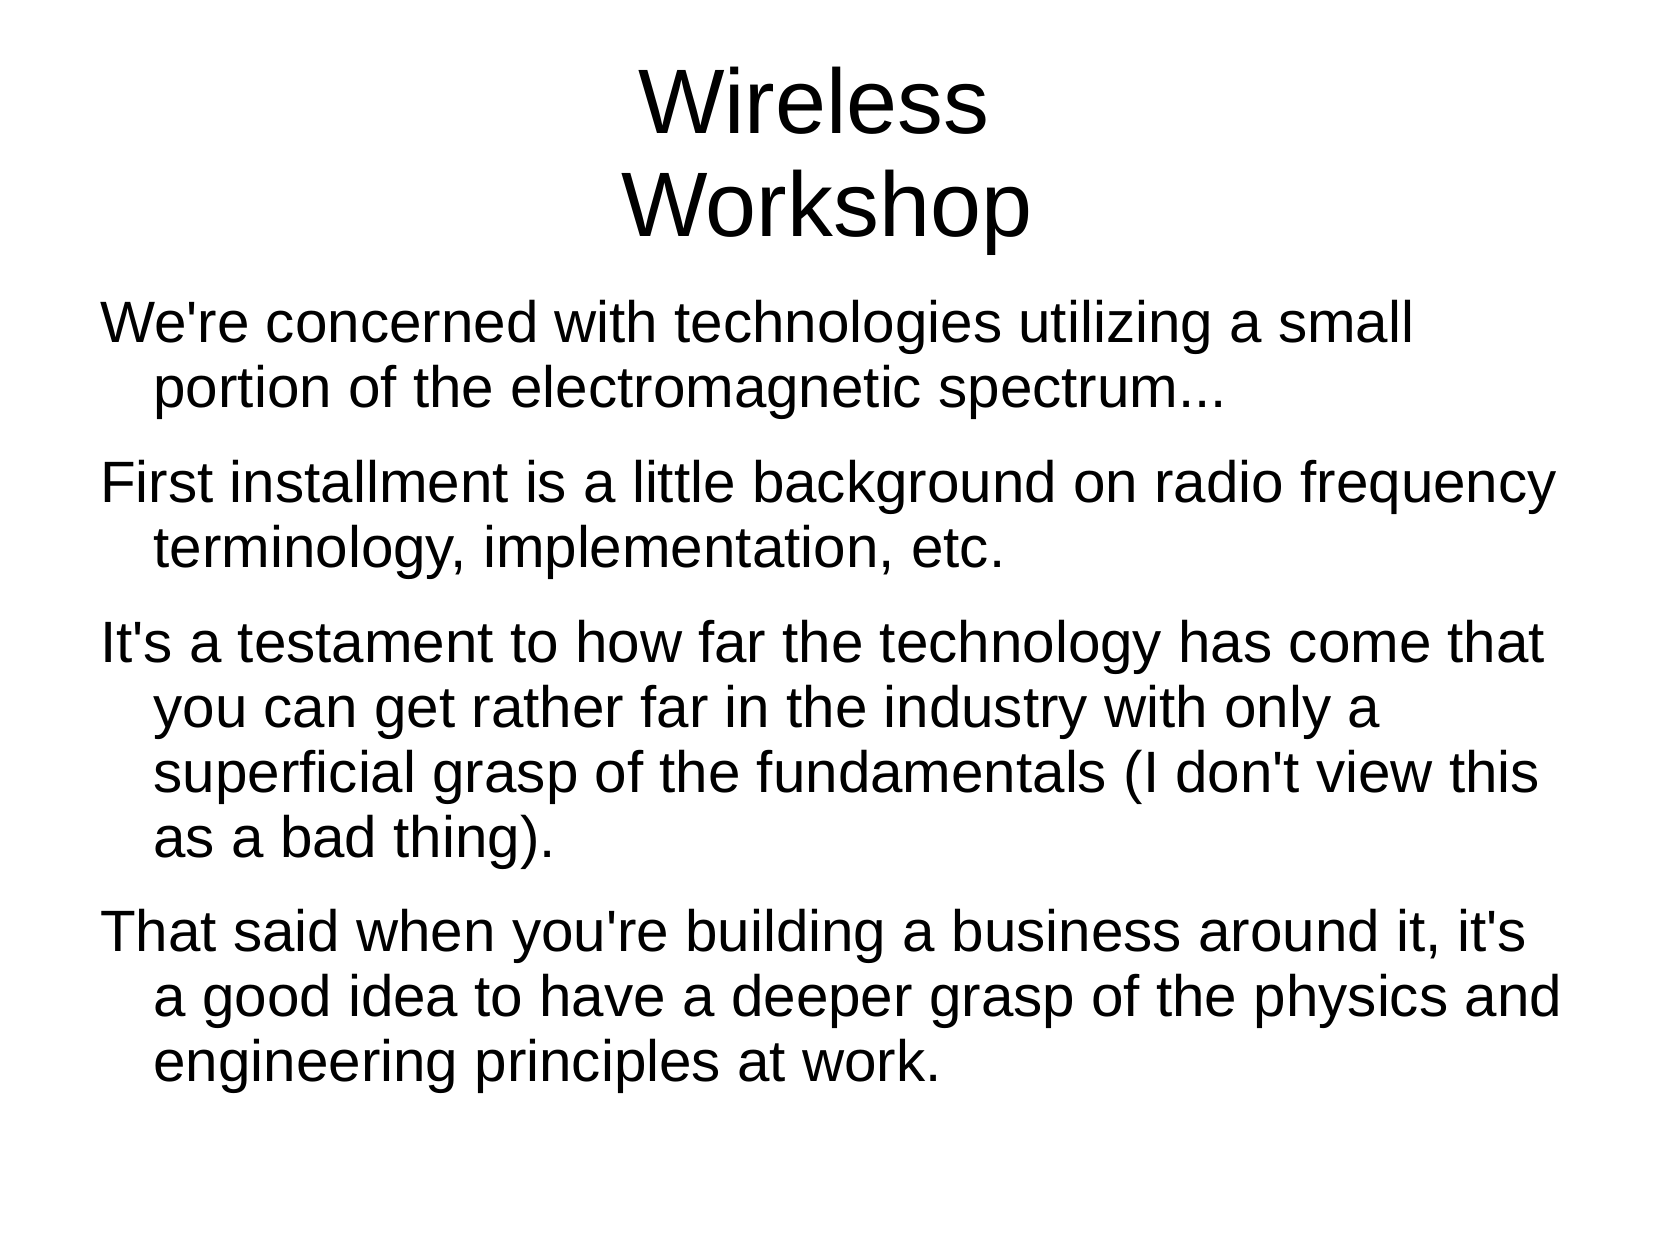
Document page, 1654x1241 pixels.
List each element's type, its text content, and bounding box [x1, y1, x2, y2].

title Wireless Workshop [82, 49, 1571, 257]
list We're concerned with technologies utilizing a small portion of the electromagnetic spectrum... First installment is a little background on radio frequency terminology, implementation, etc. It's a testament to how far the technology has come that you can get rather far in the industry with only a superficial grasp of the fundamentals (I don't view this as a bad thing). That said when you're building a business around it, it's a good idea to have a deeper grasp of the physics and engineering principles at work. [82, 290, 1571, 1095]
